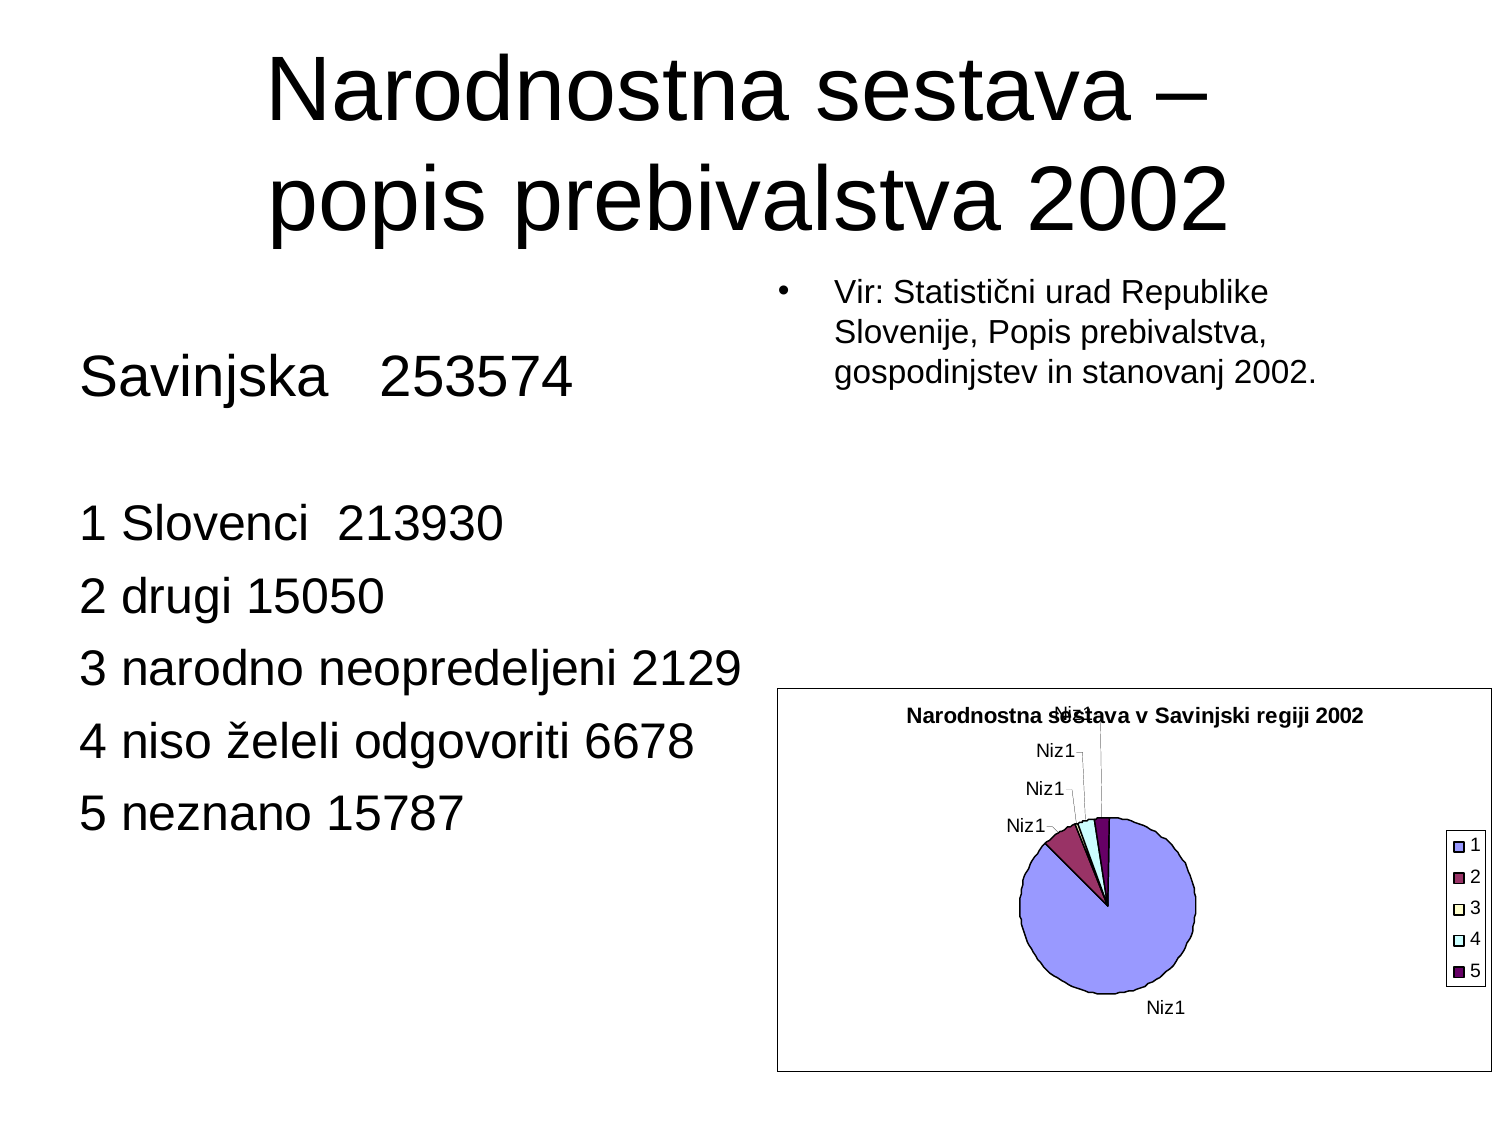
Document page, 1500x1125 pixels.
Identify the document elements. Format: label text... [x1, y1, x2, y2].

list Vir: Statistični urad Republike Slovenije, Popis prebivalstva, gospodinjstev in stanovanj 2002. [763, 262, 1425, 1006]
list Savinjska 253574 1 Slovenci 213930 2 drugi 15050 3 narodno neopredeljeni 2129 4 niso želeli odgovoriti 6678 5 neznano 15787 [64, 331, 769, 1007]
text_box [769, 680, 1500, 1079]
title Narodnostna sestava – popis prebivalstva 2002 [75, 21, 1426, 257]
